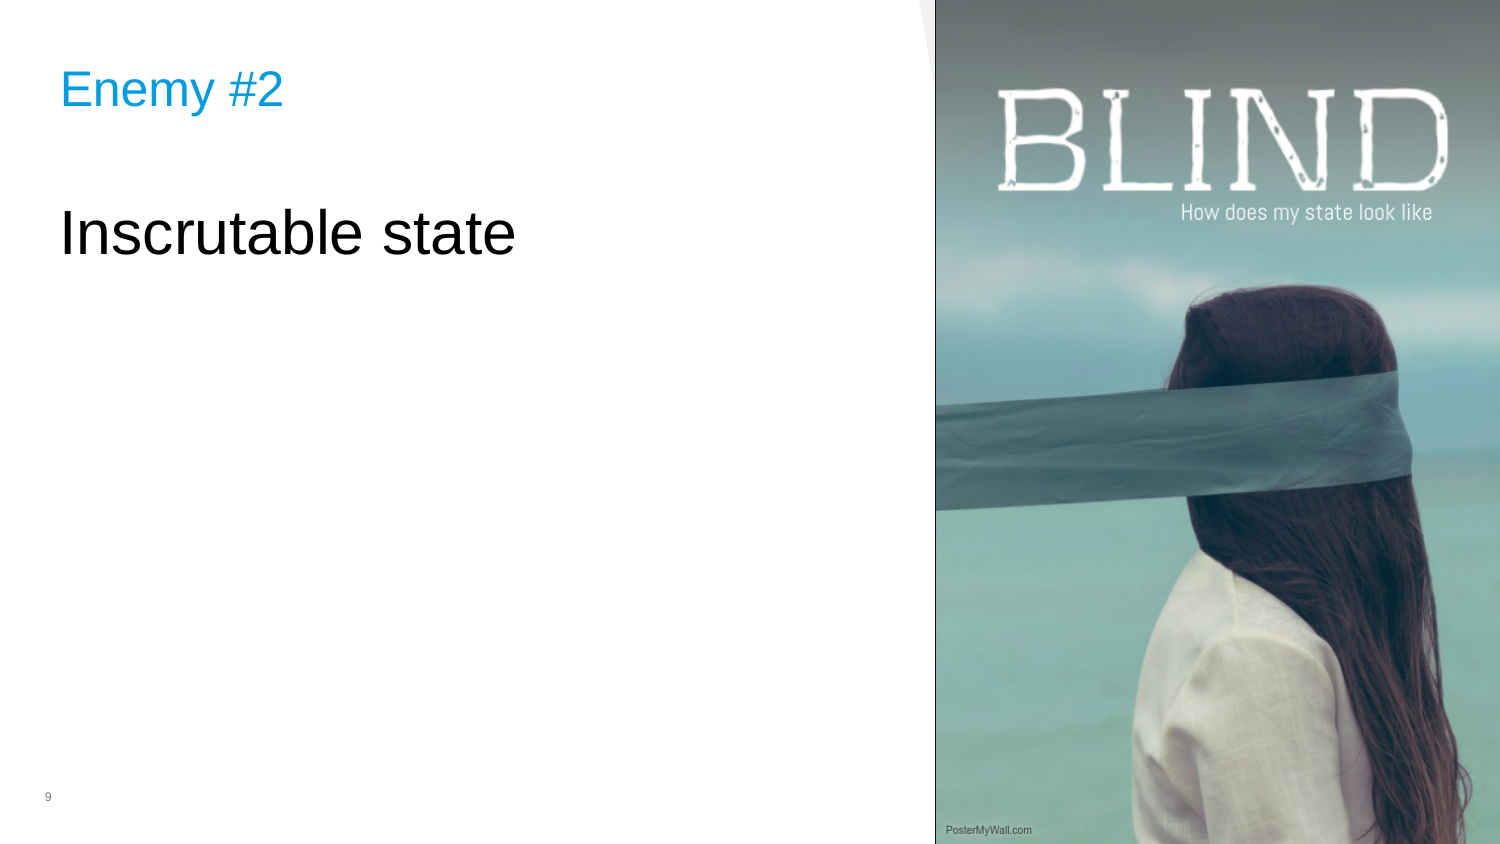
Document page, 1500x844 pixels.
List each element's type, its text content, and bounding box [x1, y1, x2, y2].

list Inscrutable state [44, 185, 935, 734]
picture [935, 0, 1500, 844]
slide_number <number> [44, 788, 66, 804]
list Enemy #2 [44, 52, 935, 158]
